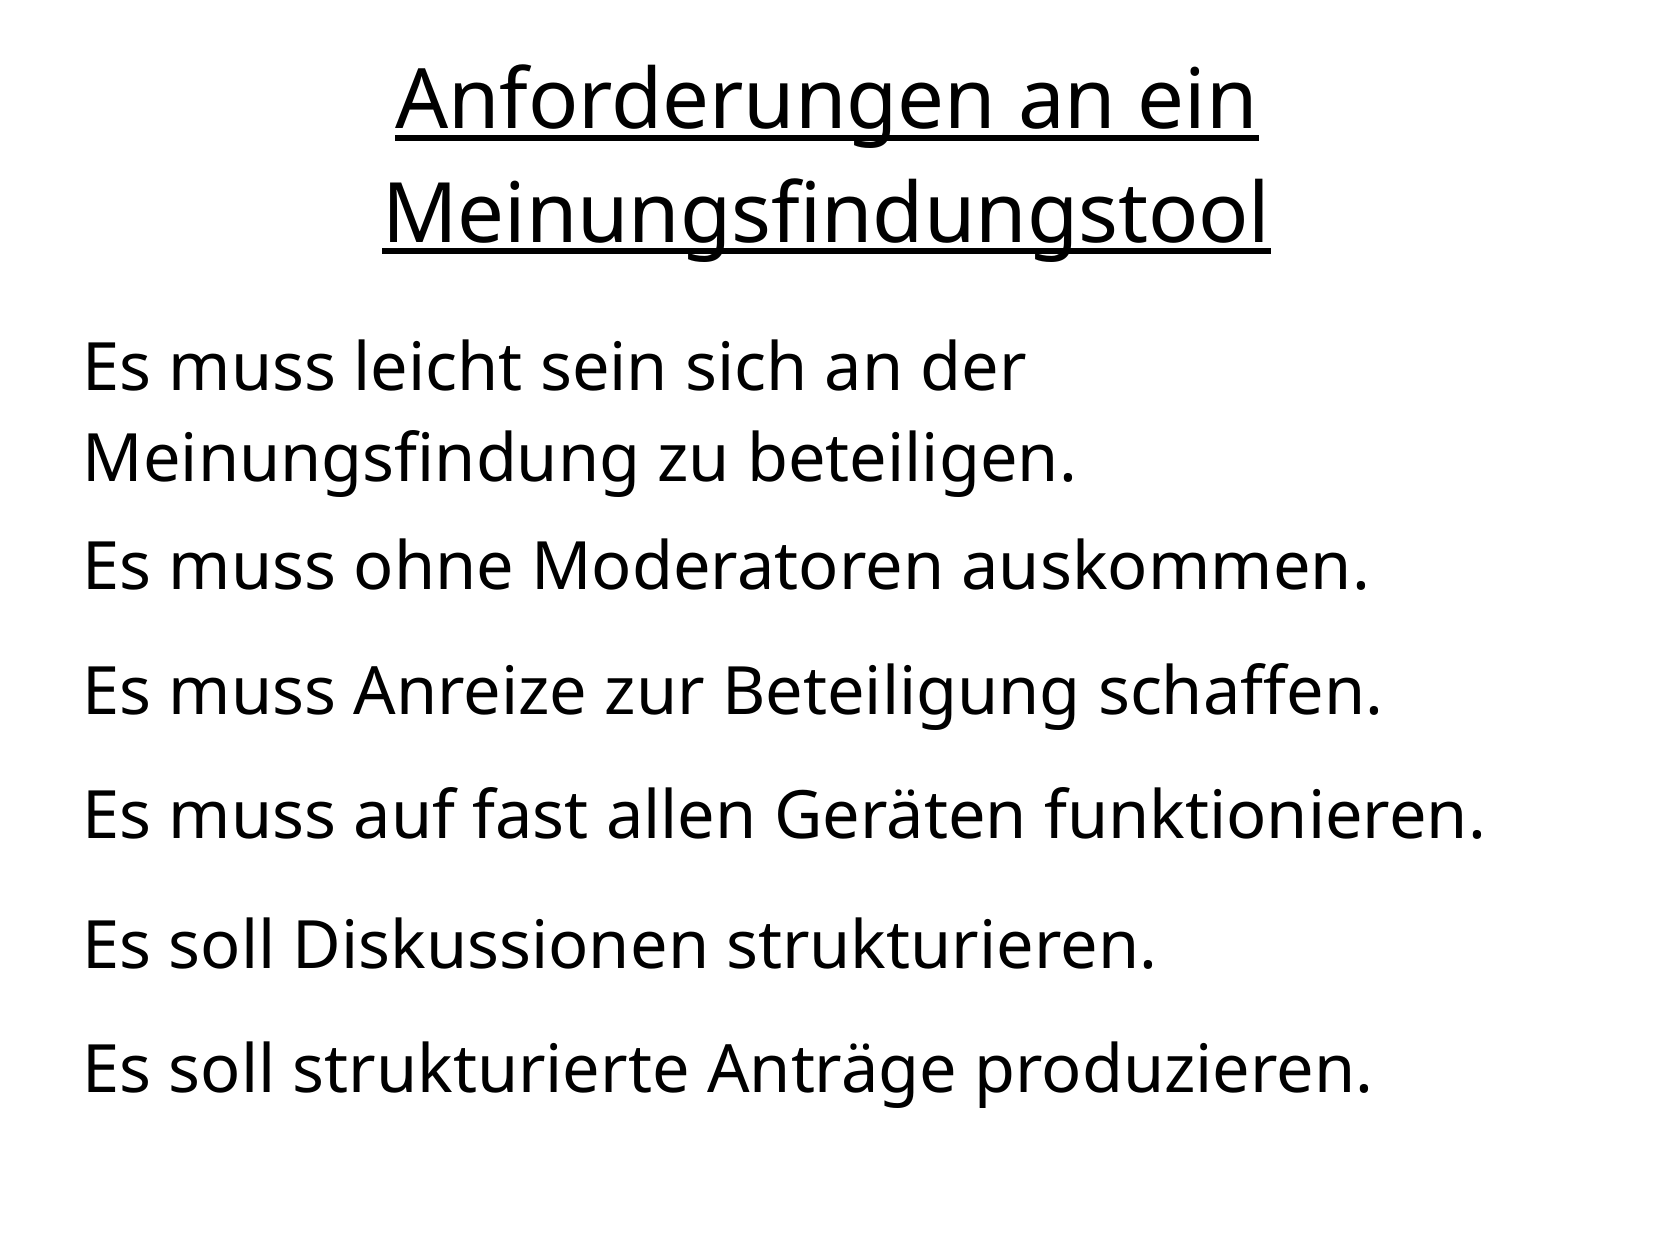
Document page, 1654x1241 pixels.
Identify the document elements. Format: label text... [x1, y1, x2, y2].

text_box Es soll Diskussionen strukturieren. [82, 898, 1548, 987]
title Anforderungen an ein Meinungsfindungstool [82, 49, 1571, 257]
text_box Es muss ohne Moderatoren auskommen. [82, 519, 1548, 608]
text_box Es muss Anreize zur Beteiligung schaffen. [82, 644, 1548, 733]
text_box Es muss auf fast allen Geräten funktionieren. [82, 768, 1548, 857]
text_box Es muss leicht sein sich an der Meinungsfindung zu beteiligen. [82, 330, 1548, 490]
text_box Es soll strukturierte Anträge produzieren. [82, 1022, 1548, 1111]
